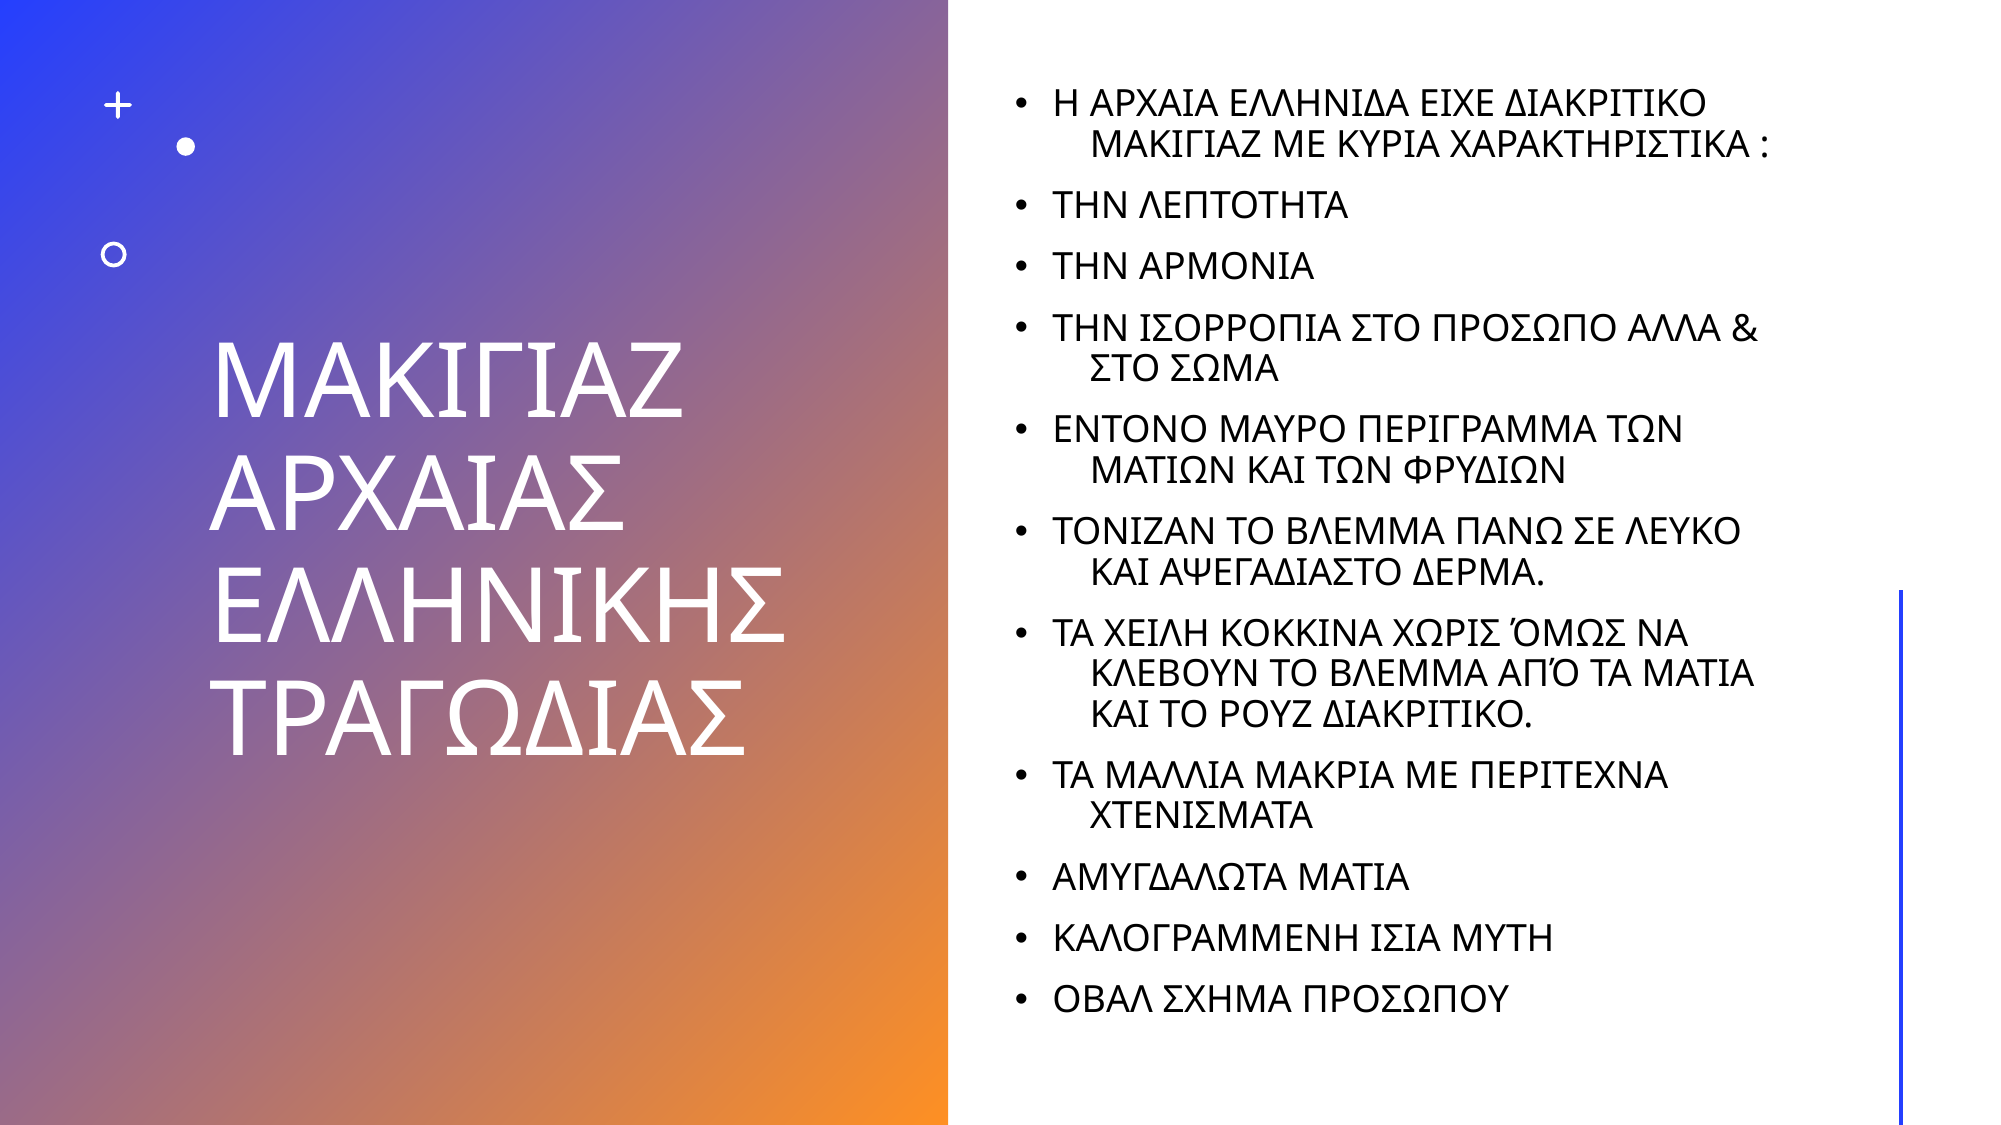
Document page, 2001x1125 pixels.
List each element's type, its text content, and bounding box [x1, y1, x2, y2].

list Η ΑΡΧΑΙΑ ΕΛΛΗΝΙΔΑ ΕΙΧΕ ΔΙΑΚΡΙΤΙΚΟ ΜΑΚΙΓΙΑΖ ΜΕ ΚΥΡΙΑ ΧΑΡΑΚΤΗΡΙΣΤΙΚΑ : ΤΗΝ ΛΕΠΤΟΤΗΤΑ ΤΗΝ ΑΡΜΟΝΙΑ ΤΗΝ ΙΣΟΡΡΟΠΙΑ ΣΤΟ ΠΡΟΣΩΠΟ ΑΛΛΑ & ΣΤΟ ΣΩΜΑ ΕΝΤΟΝΟ ΜΑΥΡΟ ΠΕΡΙΓΡΑΜΜΑ ΤΩΝ ΜΑΤΙΩΝ ΚΑΙ ΤΩΝ ΦΡΥΔΙΩΝ ΤΟΝΙΖΑΝ ΤΟ ΒΛΕΜΜΑ ΠΑΝΩ ΣΕ ΛΕΥΚΟ ΚΑΙ ΑΨΕΓΑΔΙΑΣΤΟ ΔΕΡΜΑ. ΤΑ ΧΕΙΛΗ ΚΟΚΚΙΝΑ ΧΩΡΙΣ ΌΜΩΣ ΝΑ ΚΛΕΒΟΥΝ ΤΟ ΒΛΕΜΜΑ ΑΠΌ ΤΑ ΜΑΤΙΑ ΚΑΙ ΤΟ ΡΟΥΖ ΔΙΑΚΡΙΤΙΚΟ. ΤΑ ΜΑΛΛΙΑ ΜΑΚΡΙΑ ΜΕ ΠΕΡΙΤΕΧΝΑ ΧΤΕΝΙΣΜΑΤΑ ΑΜΥΓΔΑΛΩΤΑ ΜΑΤΙΑ ΚΑΛΟΓΡΑΜΜΕΝΗ ΙΣΙΑ ΜΥΤΗ ΟΒΑΛ ΣΧΗΜΑ ΠΡΟΣΩΠΟΥ [999, 62, 1819, 1043]
title ΜΑΚΙΓΙΑΖ ΑΡΧΑΙΑΣ ΕΛΛΗΝΙΚΗΣ ΤΡΑΓΩΔΙΑΣ [194, 62, 853, 1043]
text_box [0, 0, 2000, 1125]
